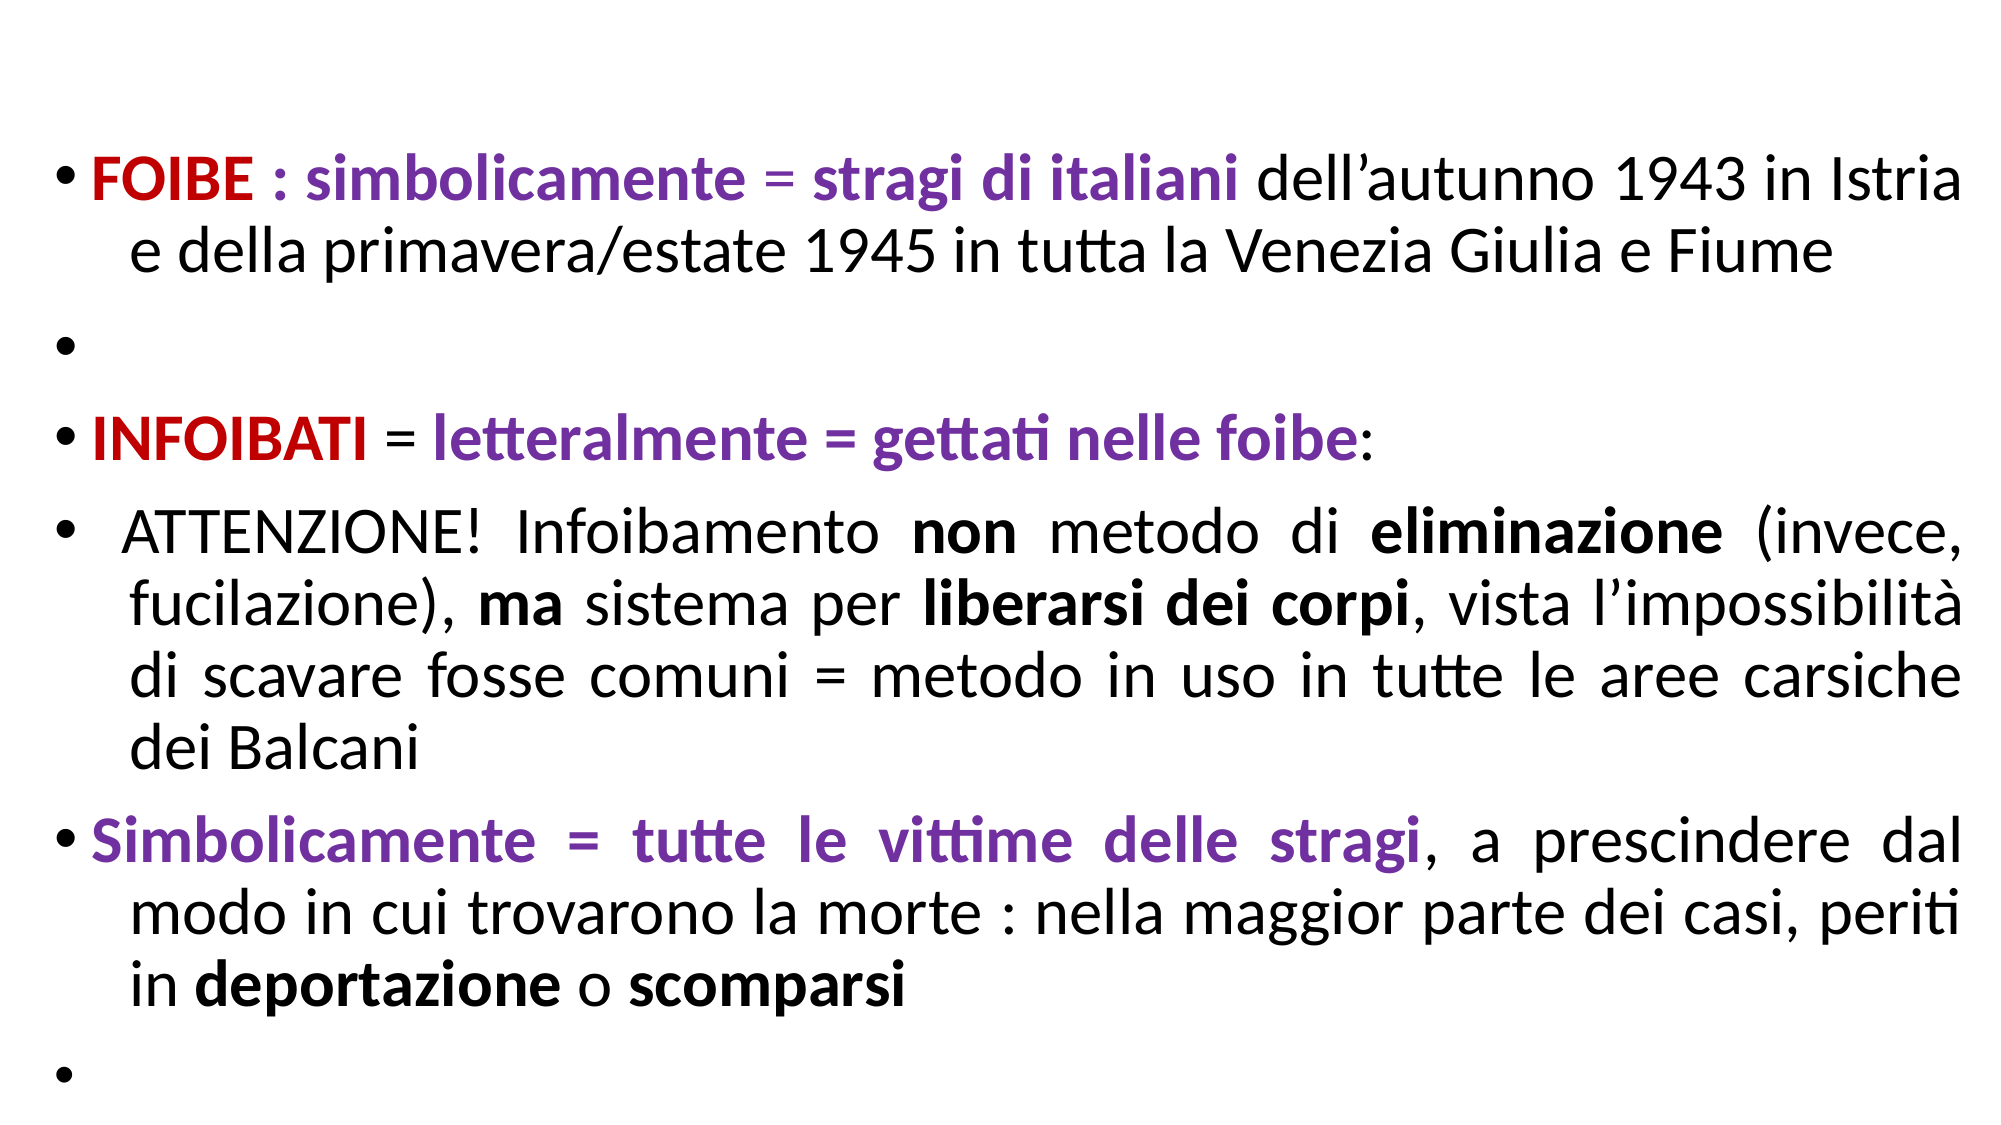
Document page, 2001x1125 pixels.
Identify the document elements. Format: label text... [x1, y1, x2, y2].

list FOIBE : simbolicamente = stragi di italiani dell’autunno 1943 in Istria e della primavera/estate 1945 in tutta la Venezia Giulia e Fiume INFOIBATI = letteralmente = gettati nelle foibe: ATTENZIONE! Infoibamento non metodo di eliminazione (invece, fucilazione), ma sistema per liberarsi dei corpi, vista l’impossibilità di scavare fosse comuni = metodo in uso in tutte le aree carsiche dei Balcani Simbolicamente = tutte le vittime delle stragi, a prescindere dal modo in cui trovarono la morte : nella maggior parte dei casi, periti in deportazione o scomparsi [39, 135, 1980, 1107]
